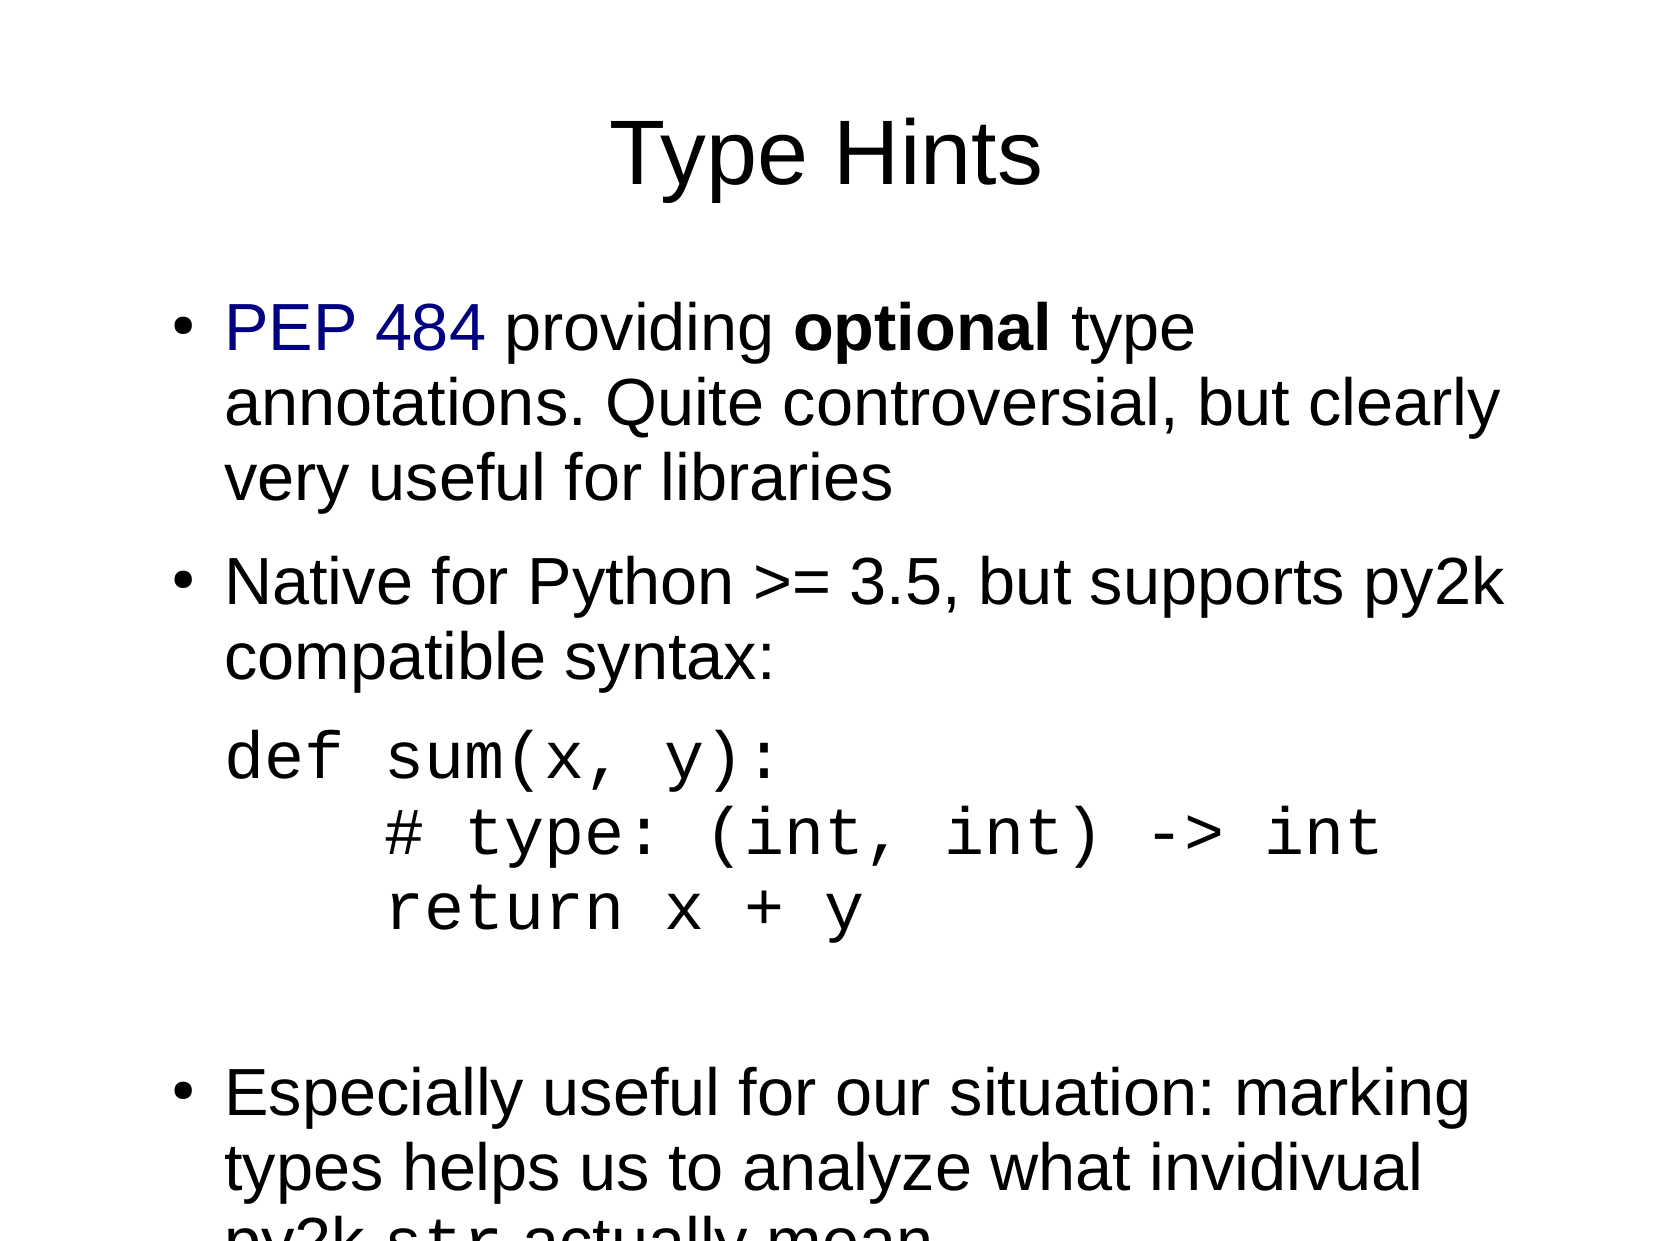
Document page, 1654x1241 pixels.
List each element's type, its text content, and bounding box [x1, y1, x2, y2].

list PEP 484 providing optional type annotations. Quite controversial, but clearly very useful for libraries Native for Python >= 3.5, but supports py2k compatible syntax: def sum(x, y): # type: (int, int) -> int return x + y Especially useful for our situation: marking types helps us to analyze what invidivual py2k str actually mean. [82, 290, 1571, 1109]
title Type Hints [82, 49, 1571, 257]
